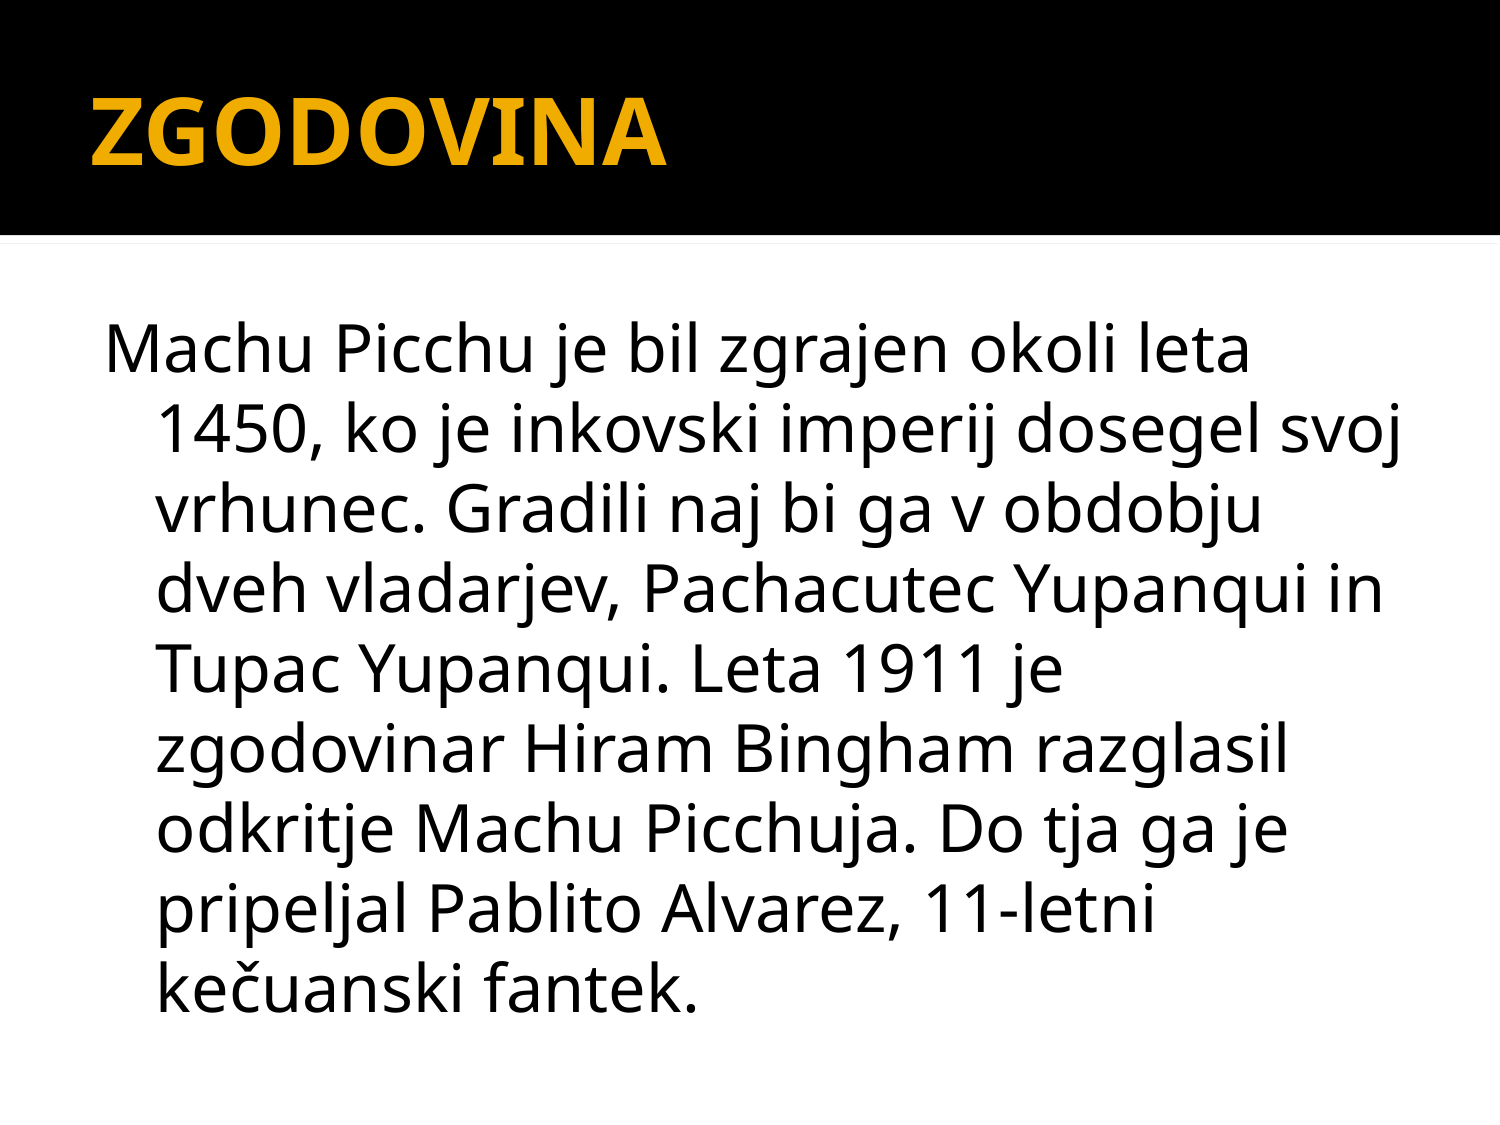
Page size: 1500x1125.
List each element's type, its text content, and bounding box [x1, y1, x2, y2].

list Machu Picchu je bil zgrajen okoli leta 1450, ko je inkovski imperij dosegel svoj vrhunec. Gradili naj bi ga v obdobju dveh vladarjev, Pachacutec Yupanqui in Tupac Yupanqui. Leta 1911 je zgodovinar Hiram Bingham razglasil odkritje Machu Picchuja. Do tja ga je pripeljal Pablito Alvarez, 11-letni kečuanski fantek. [75, 291, 1425, 1050]
title ZGODOVINA [75, 25, 1425, 231]
